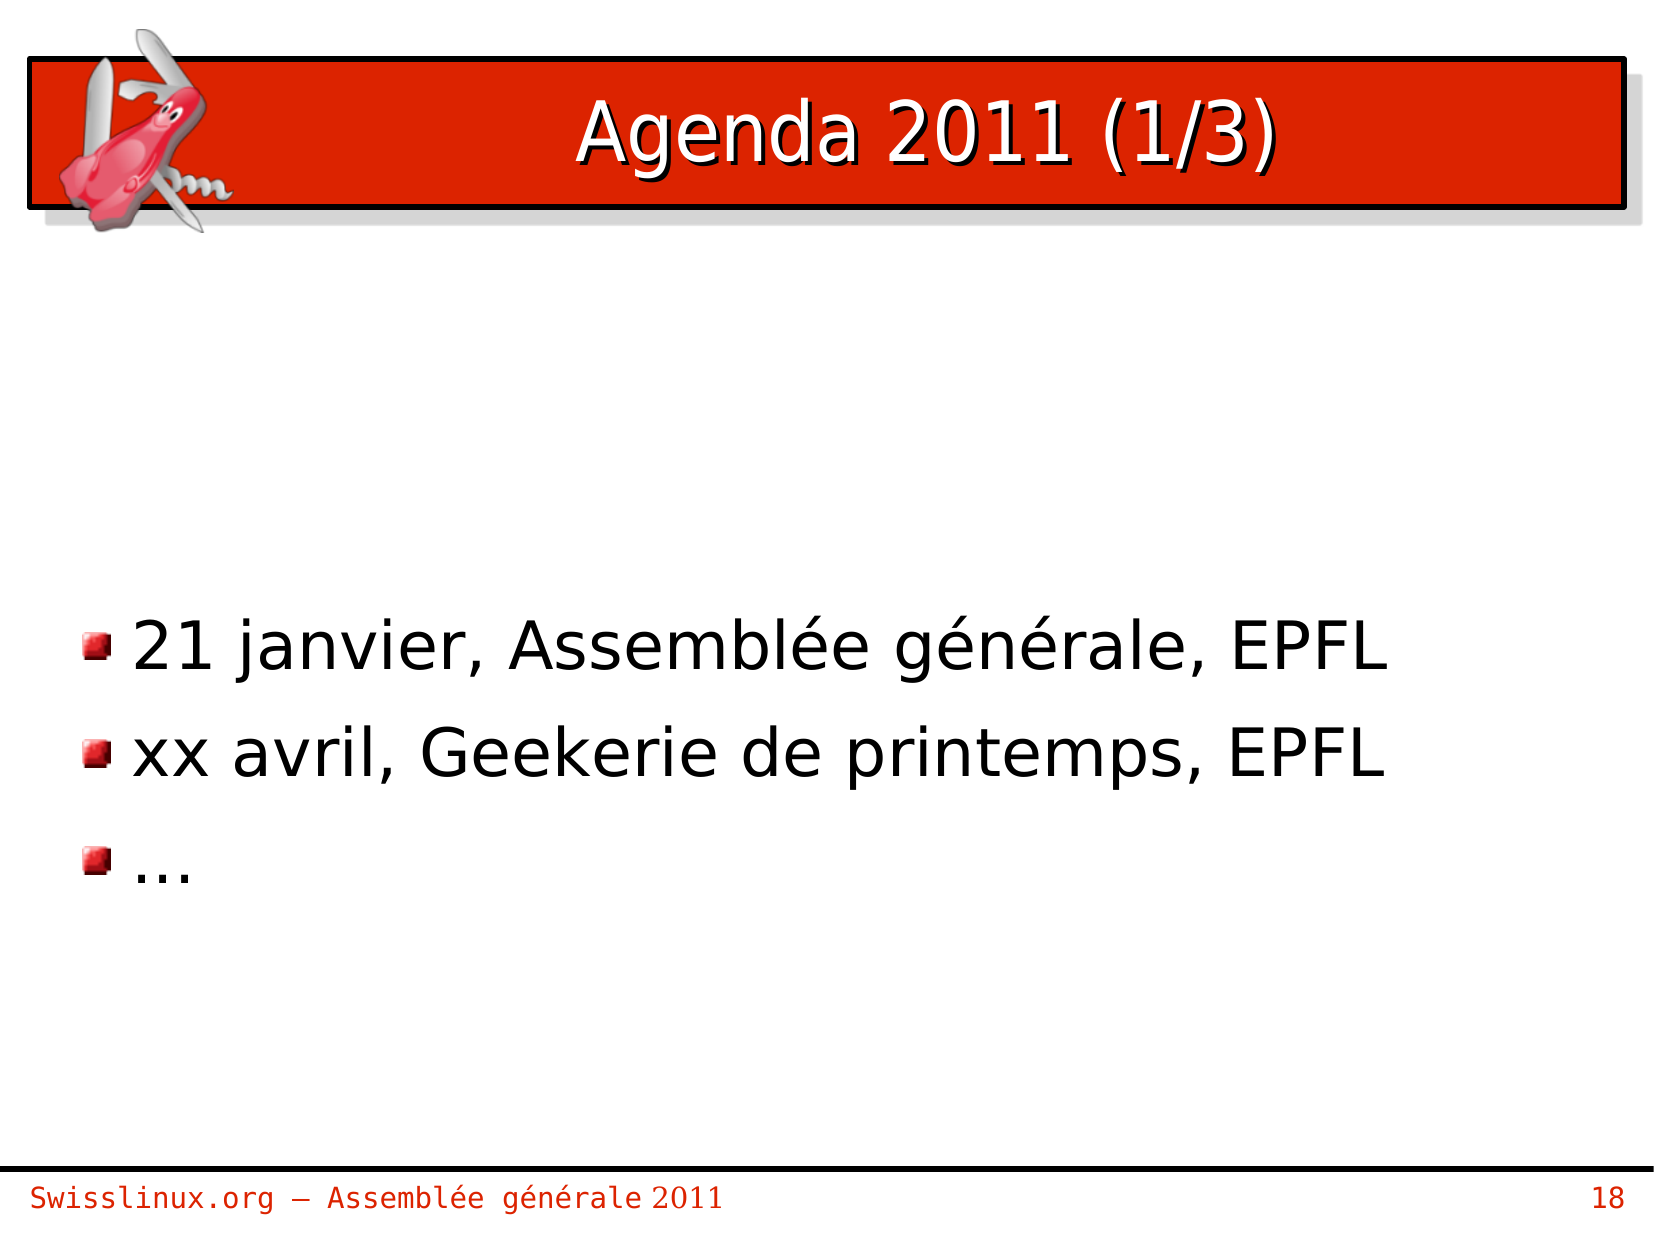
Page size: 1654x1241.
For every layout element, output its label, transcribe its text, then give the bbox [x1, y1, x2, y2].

list 21 janvier, Assemblée générale, EPFL xx avril, Geekerie de printemps, EPFL ... [82, 290, 1571, 1109]
picture [59, 29, 234, 233]
title Agenda 2011 (1/3) [259, 84, 1595, 182]
